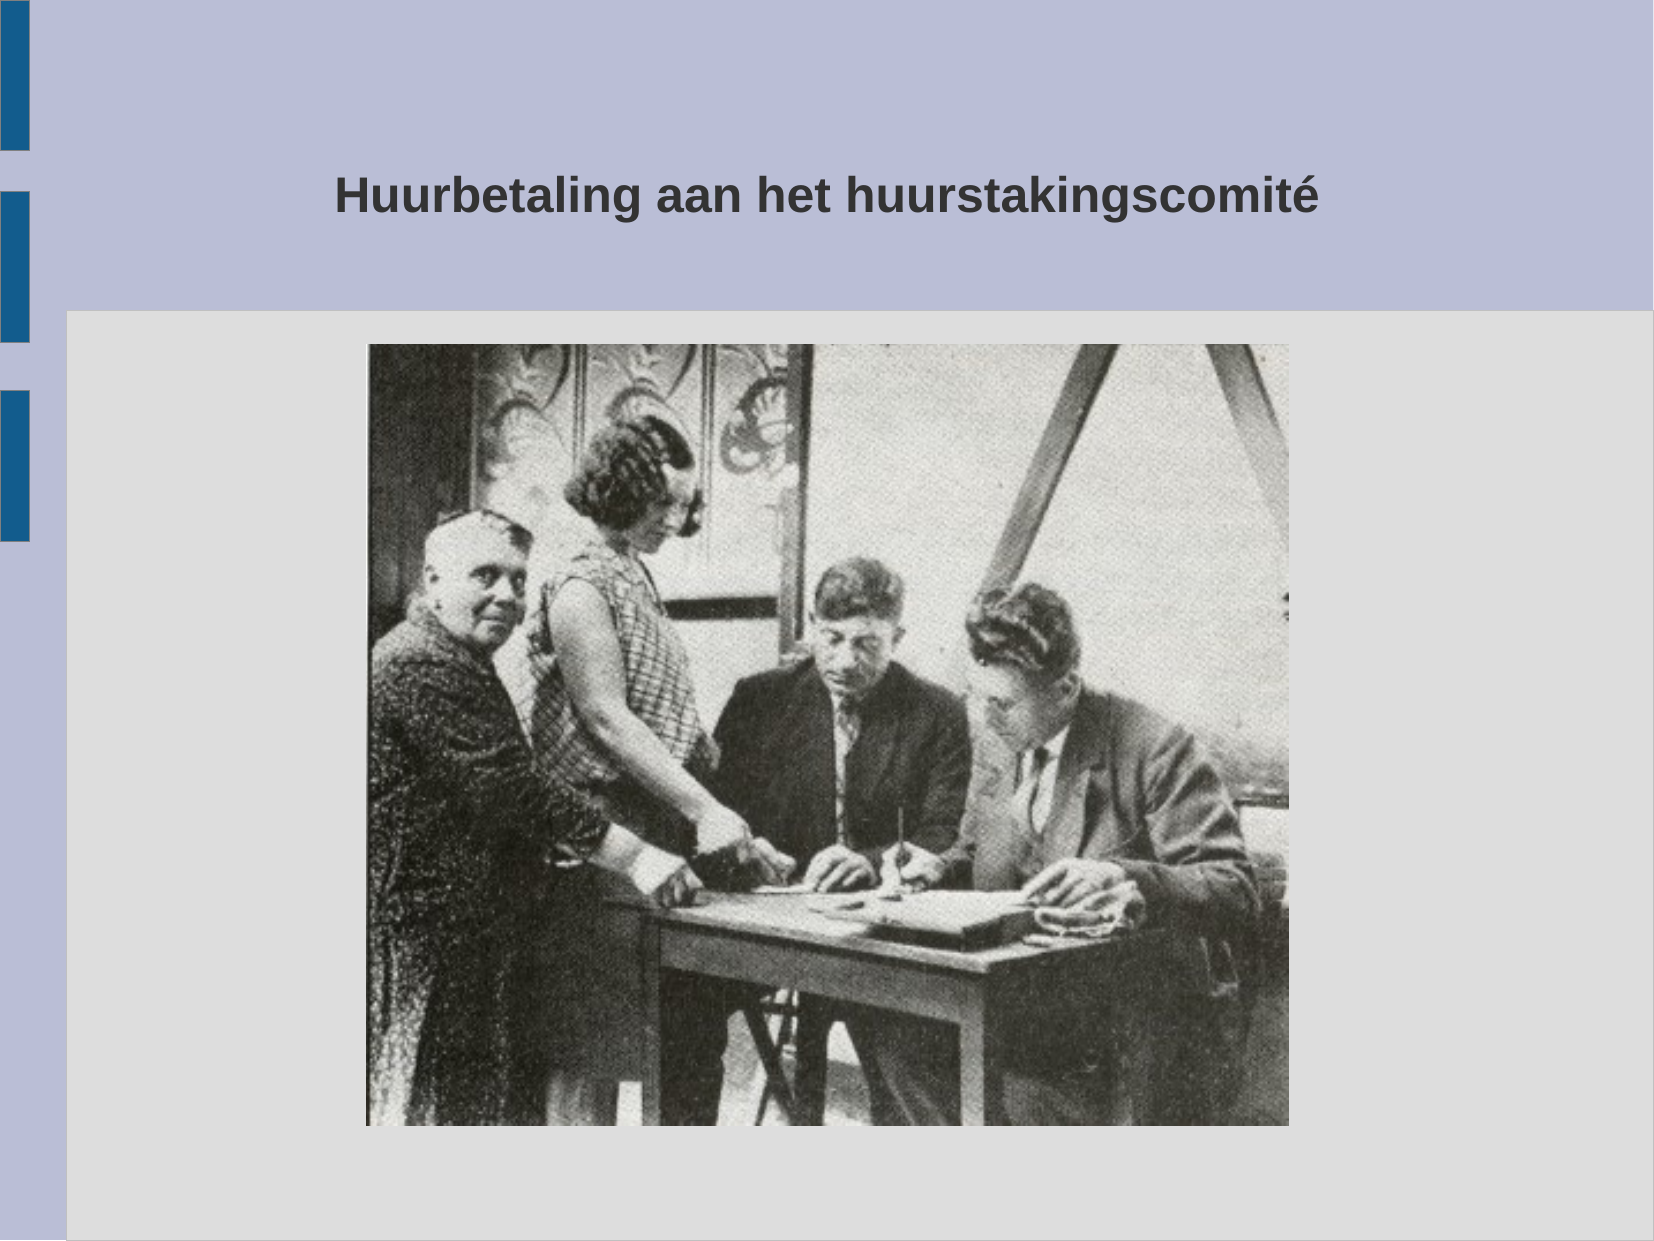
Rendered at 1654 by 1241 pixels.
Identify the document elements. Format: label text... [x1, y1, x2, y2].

picture [366, 344, 1289, 1126]
title Huurbetaling aan het huurstakingscomité [121, 91, 1534, 299]
